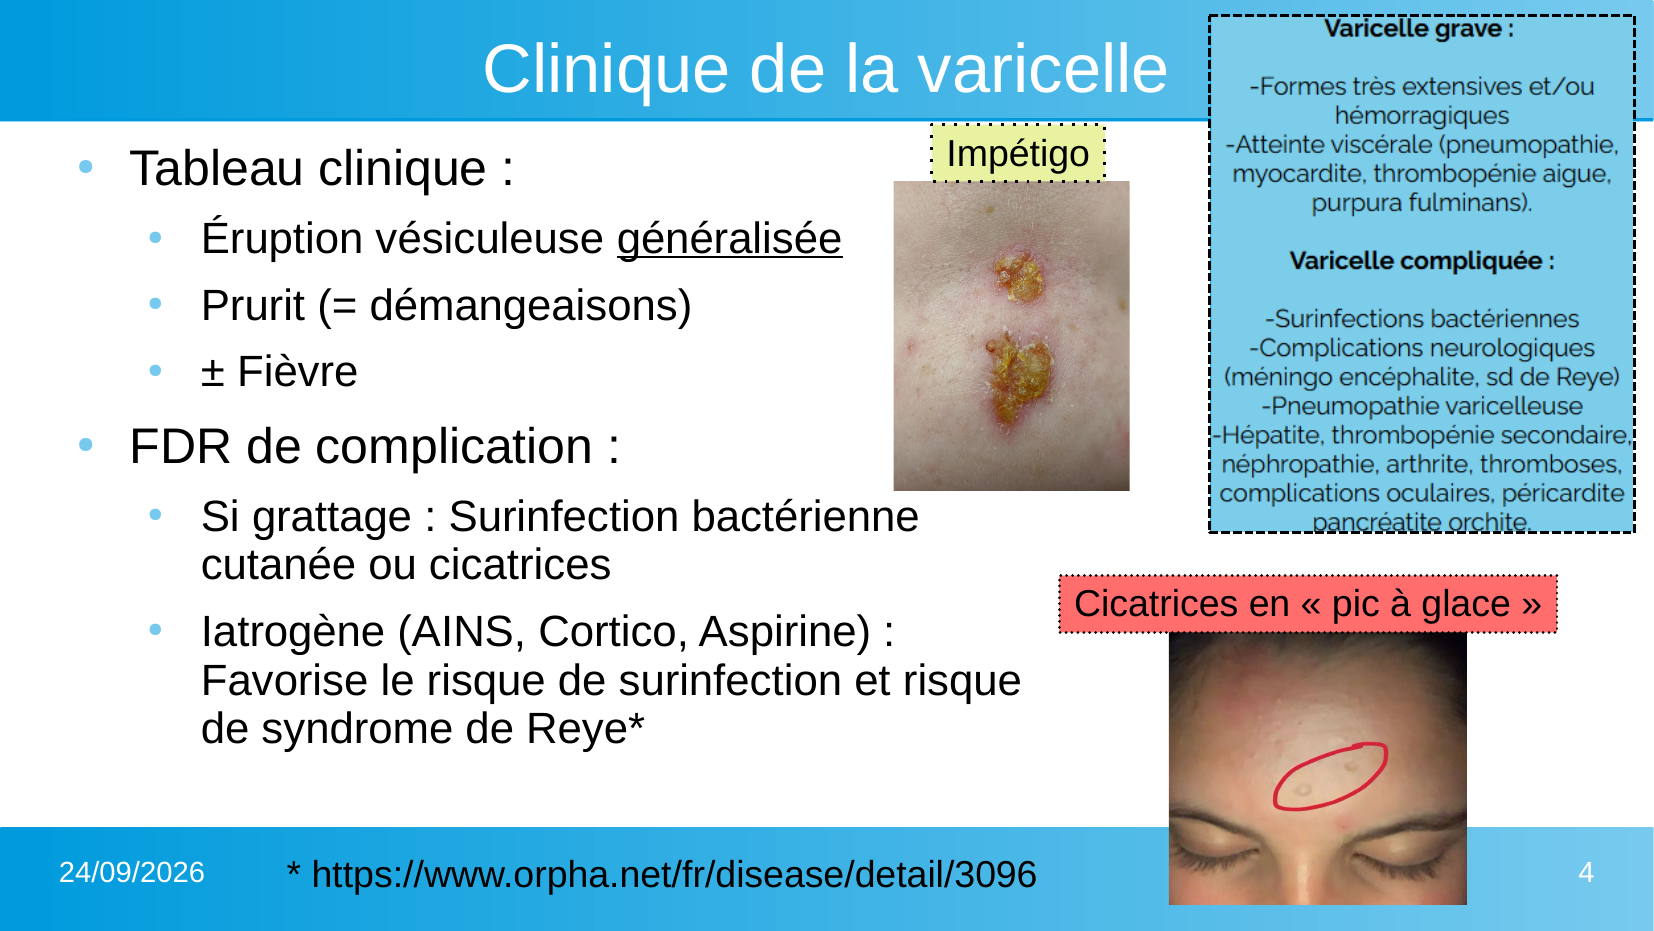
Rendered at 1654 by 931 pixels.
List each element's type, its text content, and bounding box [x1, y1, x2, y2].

text_box Impétigo [931, 124, 1105, 182]
picture [893, 181, 1130, 491]
text_box Cicatrices en « pic à glace » [1059, 575, 1557, 633]
picture [1168, 633, 1467, 905]
list Tableau clinique : Éruption vésiculeuse généralisée Prurit (= démangeaisons) ± Fièvre FDR de complication : Si grattage : Surinfection bactérienne cutanée ou cicatrices Iatrogène (AINS, Cortico, Aspirine) : Favorise le risque de surinfection et risque de syndrome de Reye* [59, 140, 1029, 768]
picture [1210, 17, 1633, 532]
title Clinique de la varicelle [59, 29, 1210, 108]
text_box * https://www.orpha.net/fr/disease/detail/3096 [271, 846, 1093, 904]
